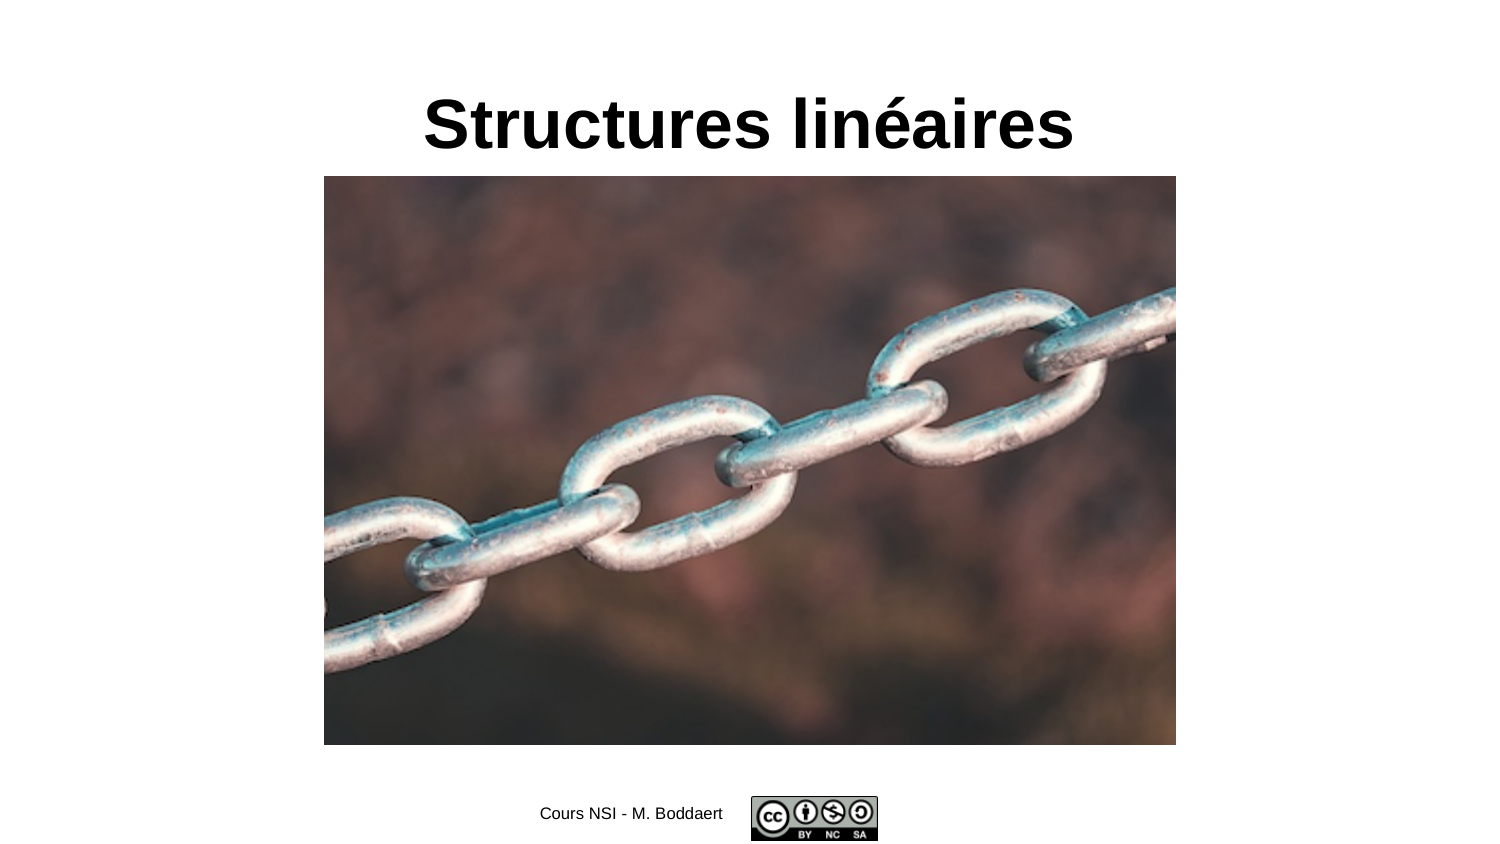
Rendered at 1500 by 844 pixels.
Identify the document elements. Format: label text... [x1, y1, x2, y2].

picture [324, 176, 1176, 745]
title Structures linéaires [51, 63, 1449, 178]
picture [751, 796, 878, 841]
